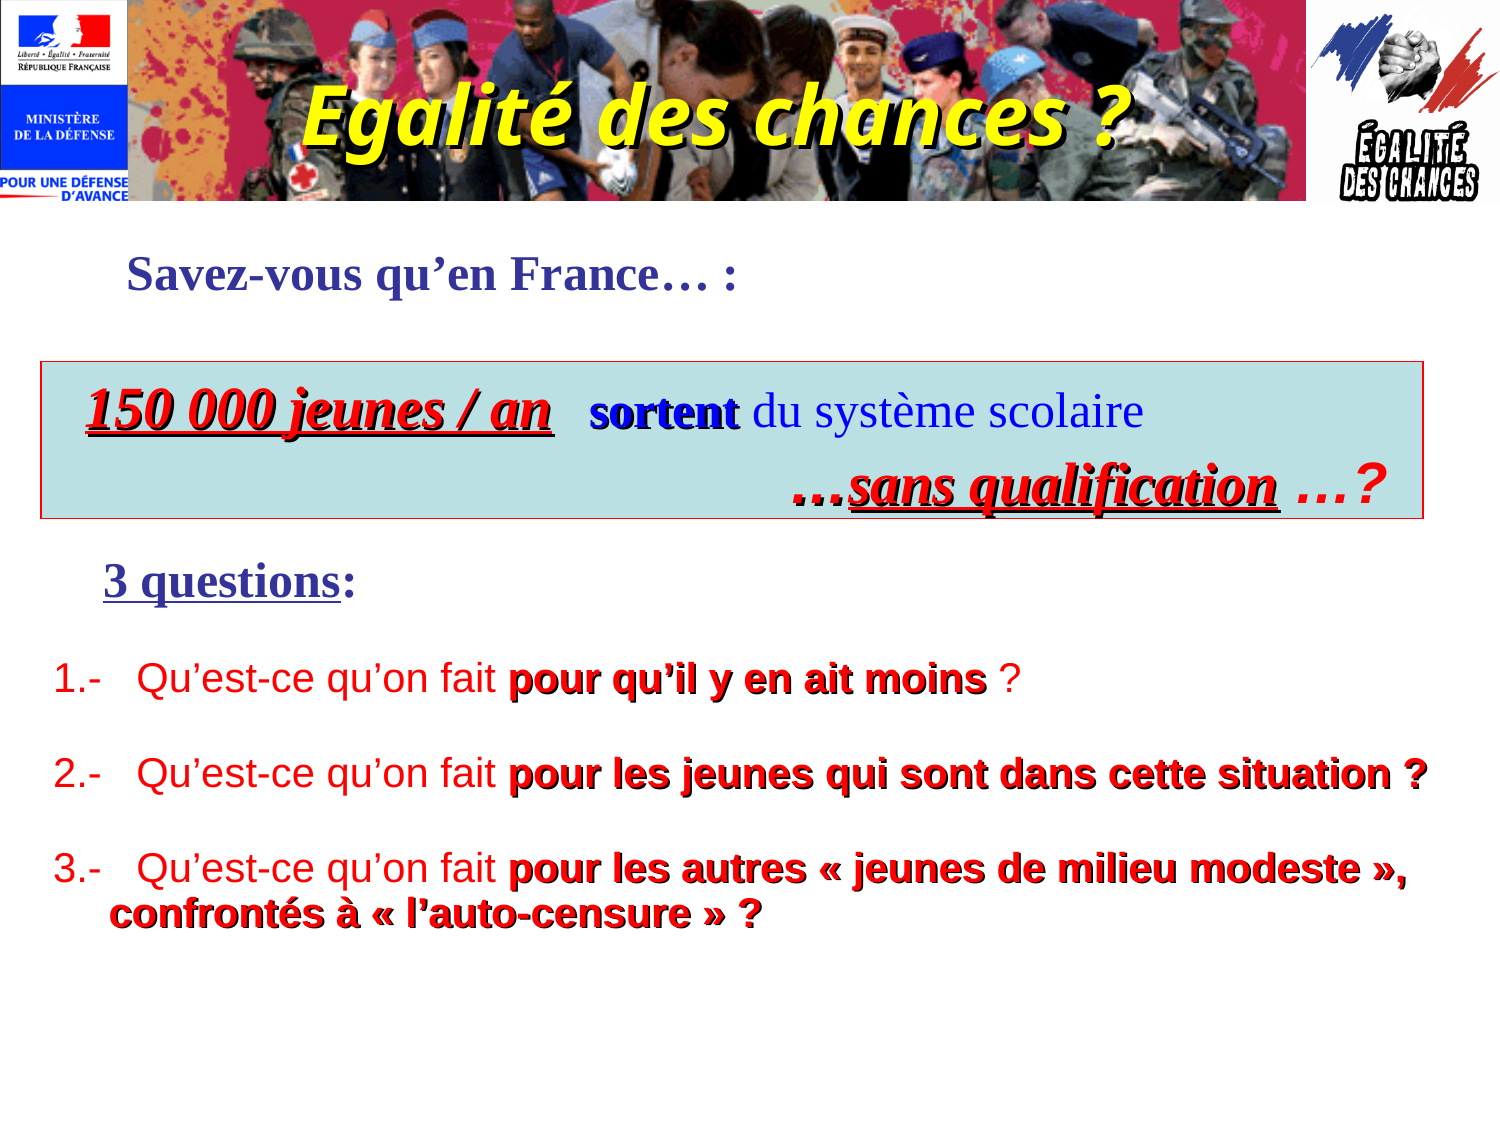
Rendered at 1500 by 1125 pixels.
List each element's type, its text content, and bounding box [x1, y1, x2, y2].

text_box 150 000 jeunes / an sortent du système scolaire …sans qualification …? [41, 361, 1424, 519]
text_box 1.- Qu’est-ce qu’on fait pour qu’il y en ait moins ? [53, 656, 1046, 728]
text_box Savez-vous qu’en France… : [112, 243, 987, 308]
text_box 3.- Qu’est-ce qu’on fait pour les autres « jeunes de milieu modeste », confrontés à « l’auto-censure » ? [53, 846, 1459, 965]
title Egalité des chances ? [129, 47, 1300, 178]
text_box 2.- Qu’est-ce qu’on fait pour les jeunes qui sont dans cette situation ? [53, 751, 1500, 823]
text_box 3 questions: [88, 550, 644, 616]
picture [1311, 0, 1500, 204]
picture [0, 0, 1306, 201]
